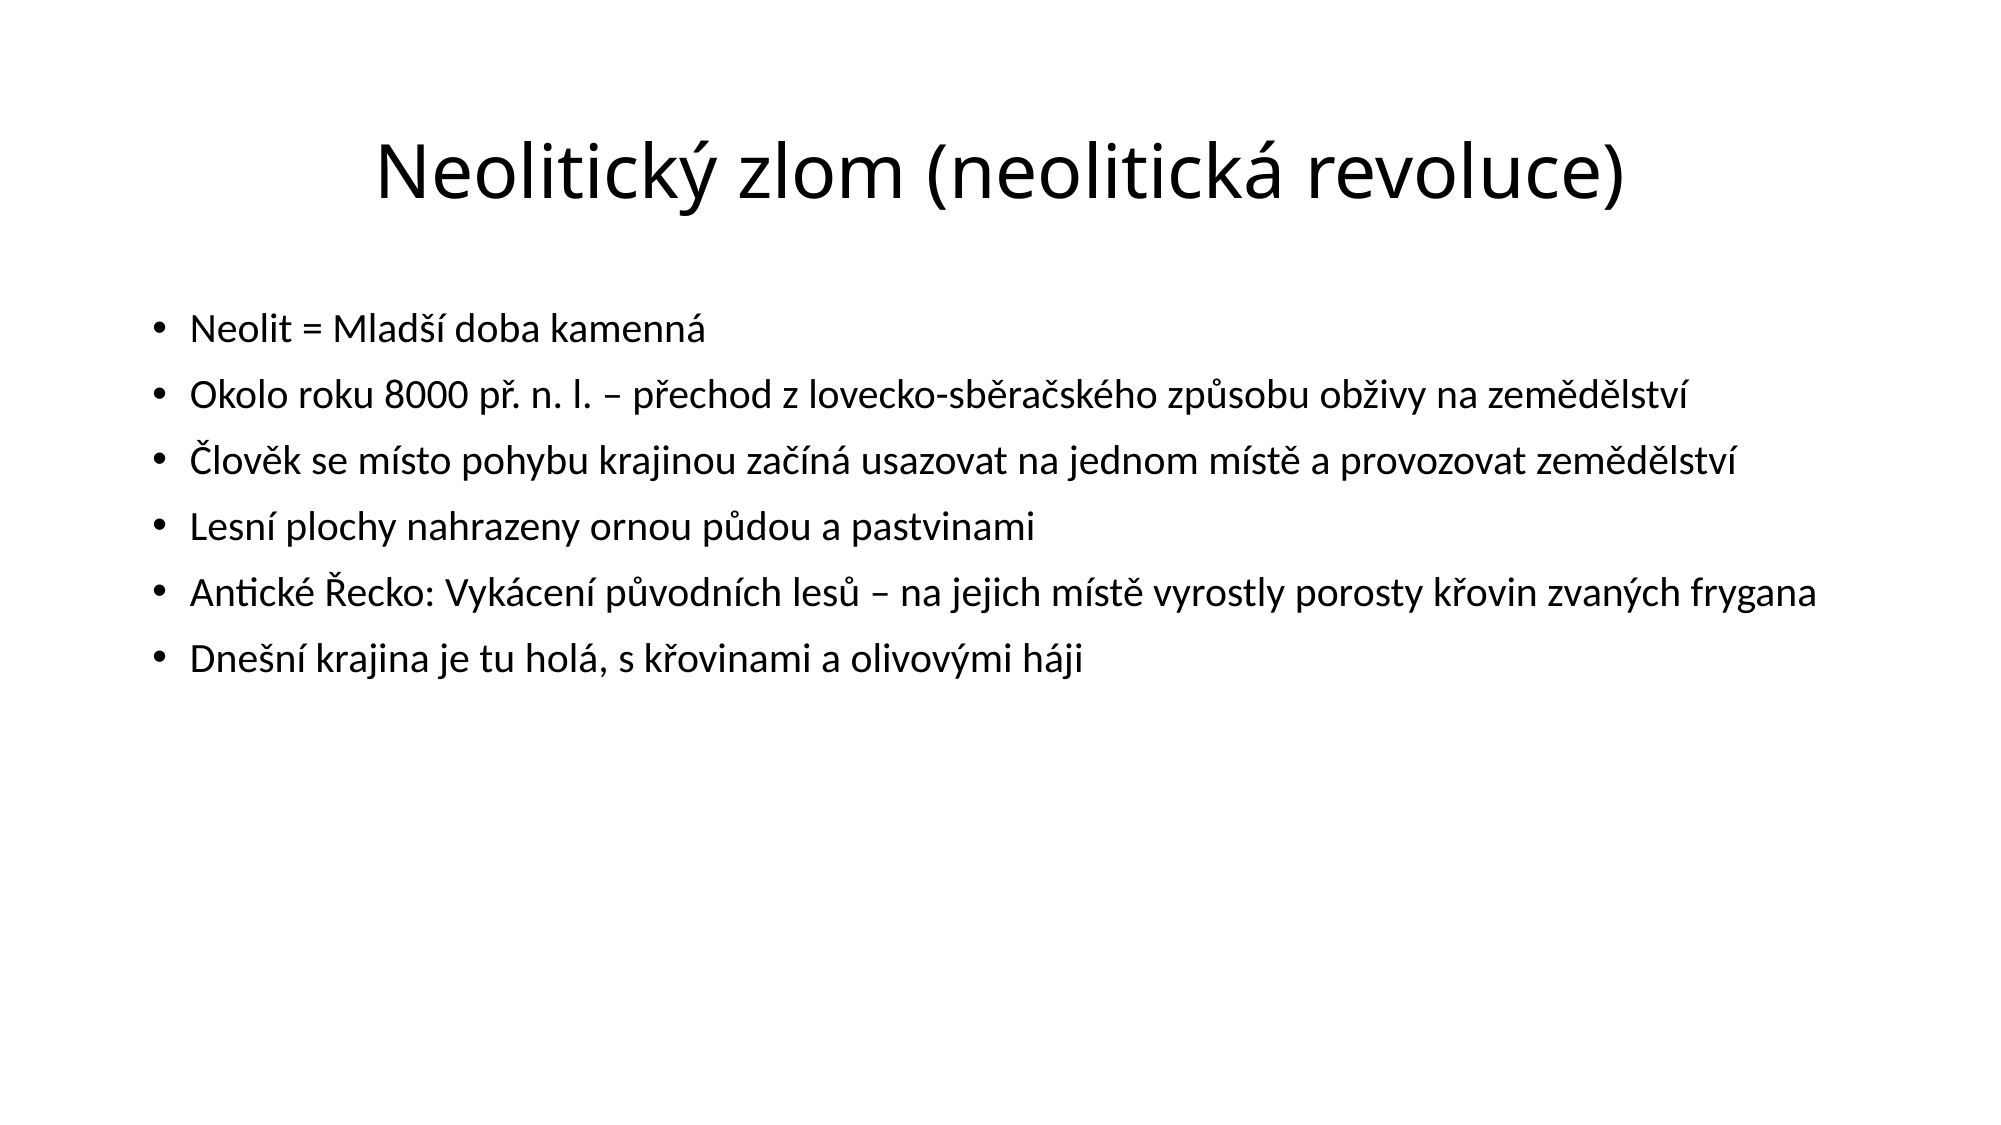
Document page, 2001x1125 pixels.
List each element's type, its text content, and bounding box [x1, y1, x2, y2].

title Neolitický zlom (neolitická revoluce) [137, 59, 1863, 278]
list Neolit = Mladší doba kamenná Okolo roku 8000 př. n. l. – přechod z lovecko-sběračského způsobu obživy na zemědělství Člověk se místo pohybu krajinou začíná usazovat na jednom místě a provozovat zemědělství Lesní plochy nahrazeny ornou půdou a pastvinami Antické Řecko: Vykácení původních lesů – na jejich místě vyrostly porosty křovin zvaných frygana Dnešní krajina je tu holá, s křovinami a olivovými háji [137, 299, 1863, 1014]
